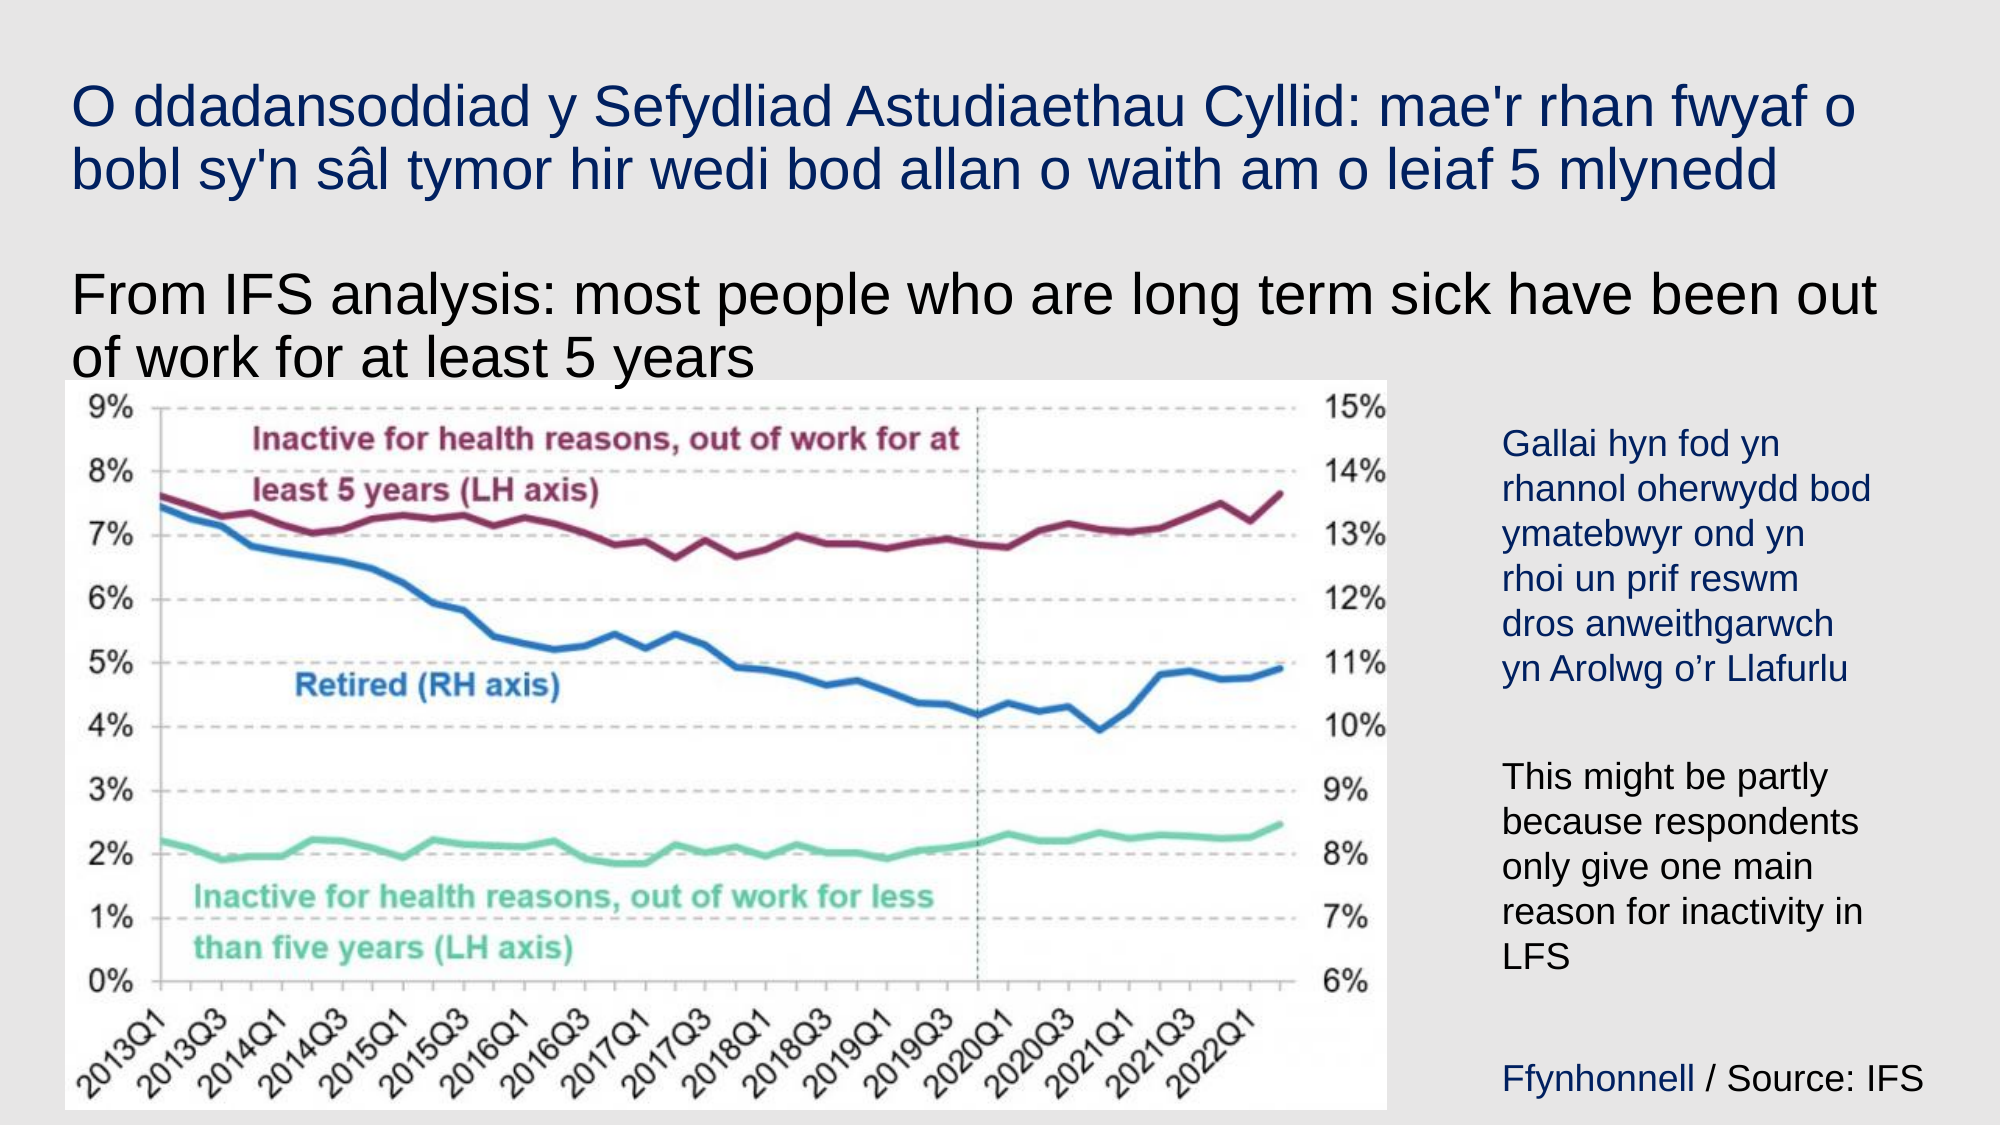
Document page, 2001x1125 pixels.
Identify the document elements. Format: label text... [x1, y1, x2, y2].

picture [65, 380, 1387, 1110]
text_box Ffynhonnell / Source: IFS [1486, 1046, 2000, 1108]
text_box Gallai hyn fod yn rhannol oherwydd bod ymatebwyr ond yn rhoi un prif reswm dros anweithgarwch yn Arolwg o’r Llafurlu [1486, 411, 1893, 745]
text_box This might be partly because respondents only give one main reason for inactivity in LFS [1486, 745, 1893, 988]
title O ddadansoddiad y Sefydliad Astudiaethau Cyllid: mae'r rhan fwyaf o bobl sy'n sâl tymor hir wedi bod allan o waith am o leiaf 5 mlynedd From IFS analysis: most people who are long term sick have been out of work for at least 5 years [56, 68, 1944, 286]
